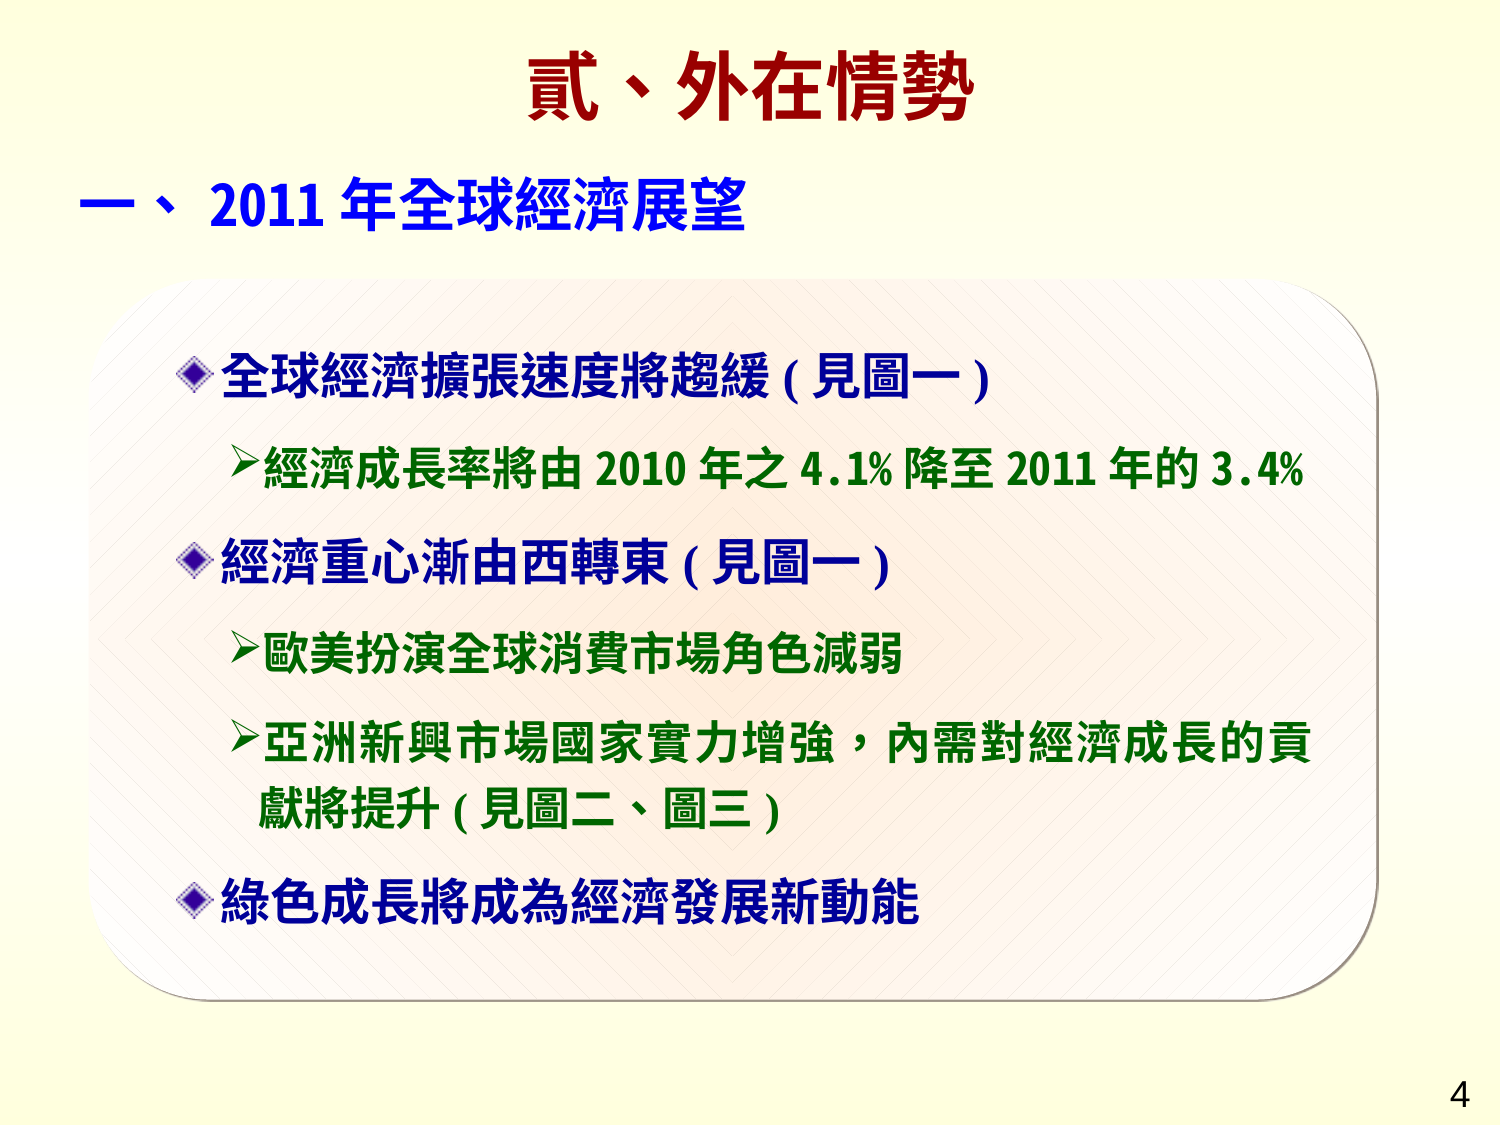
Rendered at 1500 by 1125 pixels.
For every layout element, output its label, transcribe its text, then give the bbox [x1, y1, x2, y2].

picture [176, 356, 214, 393]
picture [176, 882, 214, 919]
text_box 貳、外在情勢 [0, 31, 1500, 138]
text_box 全球經濟擴張速度將趨緩(見圖一) 經濟成長率將由2010年之4.1%降至2011年的3.4% 經濟重心漸由西轉東(見圖一) 歐美扮演全球消費市場角色減弱 亞洲新興市場國家實力增強，內需對經濟成長的貢獻將提升(見圖二、圖三) 綠色成長將成為經濟發展新動能 [162, 324, 1329, 939]
text_box [88, 278, 1377, 1000]
picture [176, 542, 214, 579]
text_box 一、2011年全球經濟展望 [41, 160, 786, 247]
